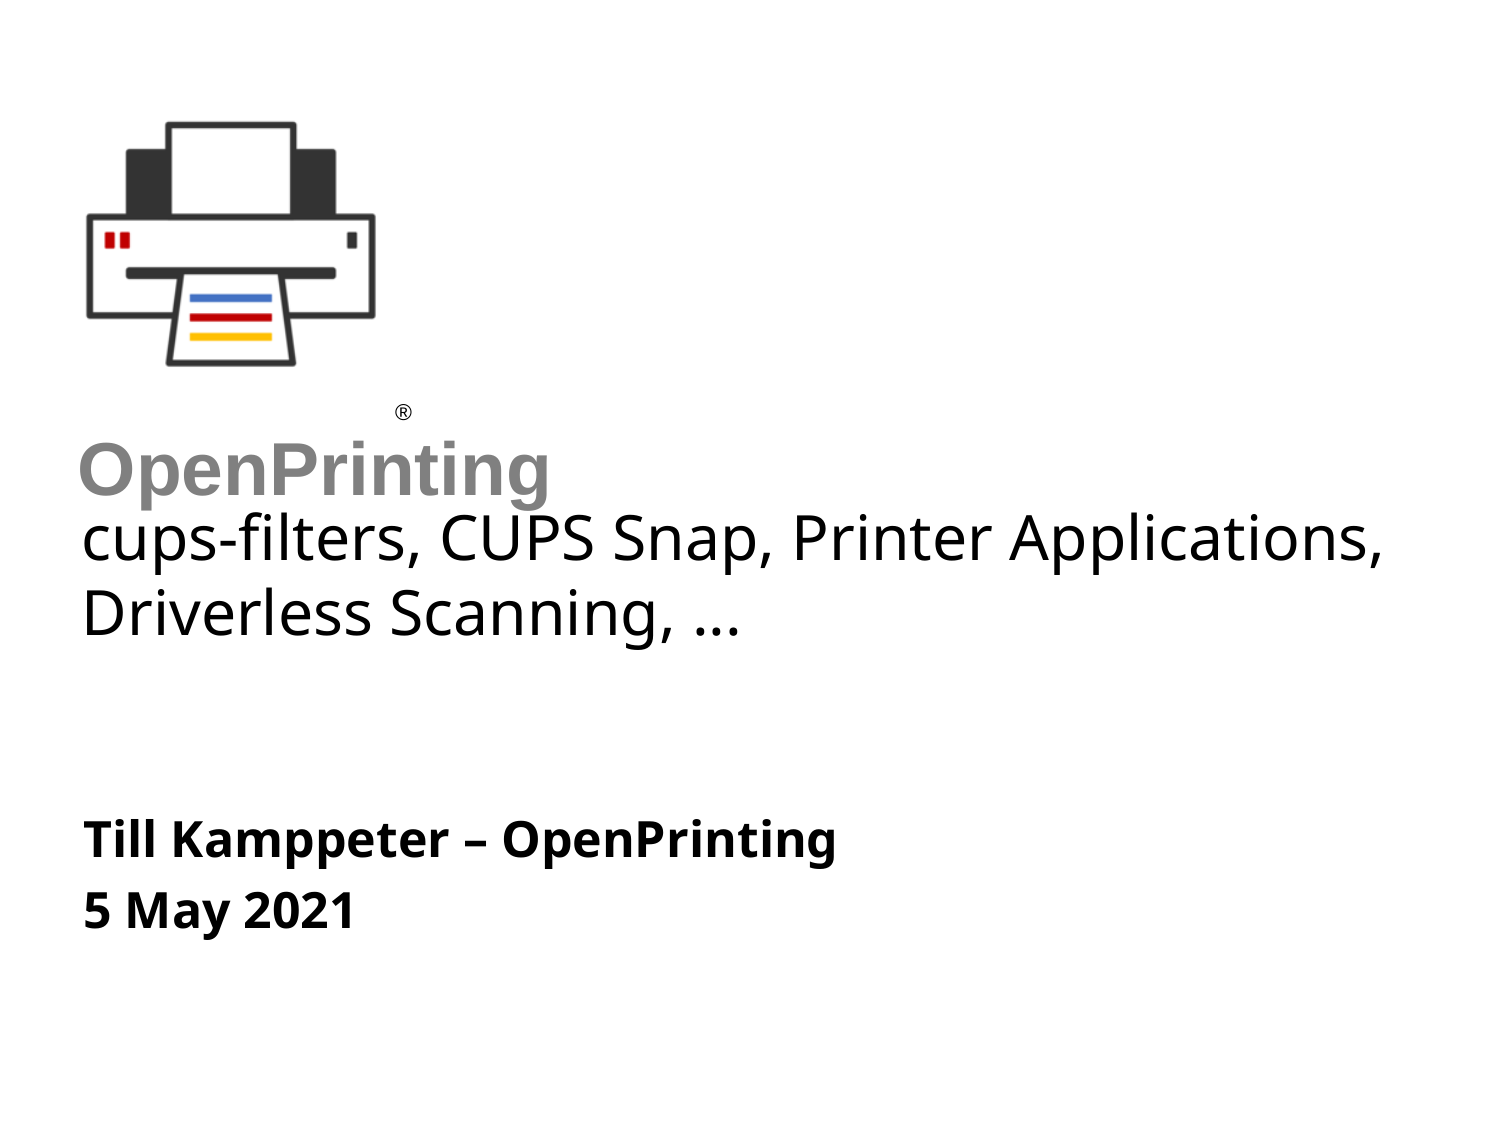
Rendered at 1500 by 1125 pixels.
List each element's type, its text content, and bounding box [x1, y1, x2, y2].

title cups-filters, CUPS Snap, Printer Applications, Driverless Scanning, ... [75, 522, 1425, 729]
picture [75, 110, 388, 379]
list Till Kamppeter – OpenPrinting 5 May 2021 [75, 729, 1425, 1063]
